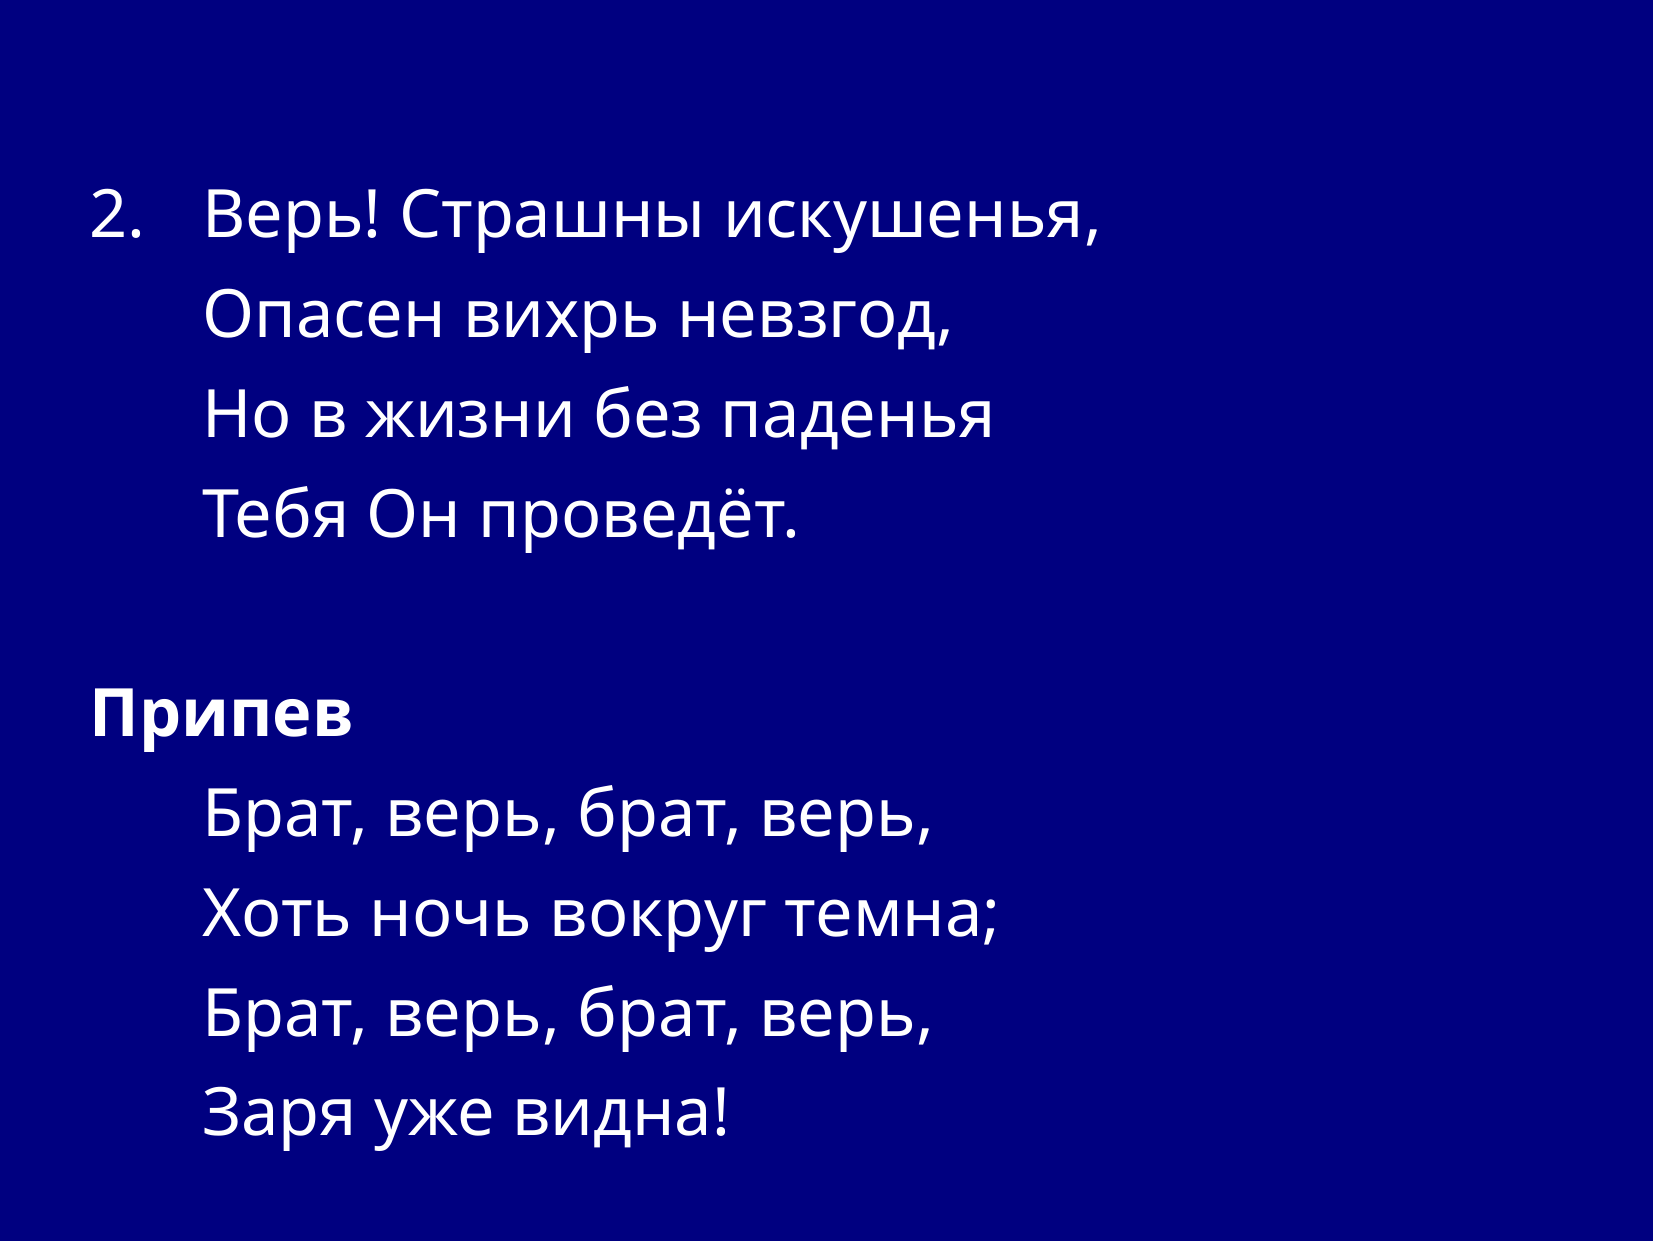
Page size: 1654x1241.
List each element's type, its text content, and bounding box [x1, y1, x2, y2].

text_box 2. Верь! Страшны искушенья, Опасен вихрь невзгод, Но в жизни без паденья Тебя Он проведёт. Припев Брат, верь, брат, верь, Хоть ночь вокруг темна; Брат, верь, брат, верь, Заря уже видна! [75, 150, 1576, 1163]
